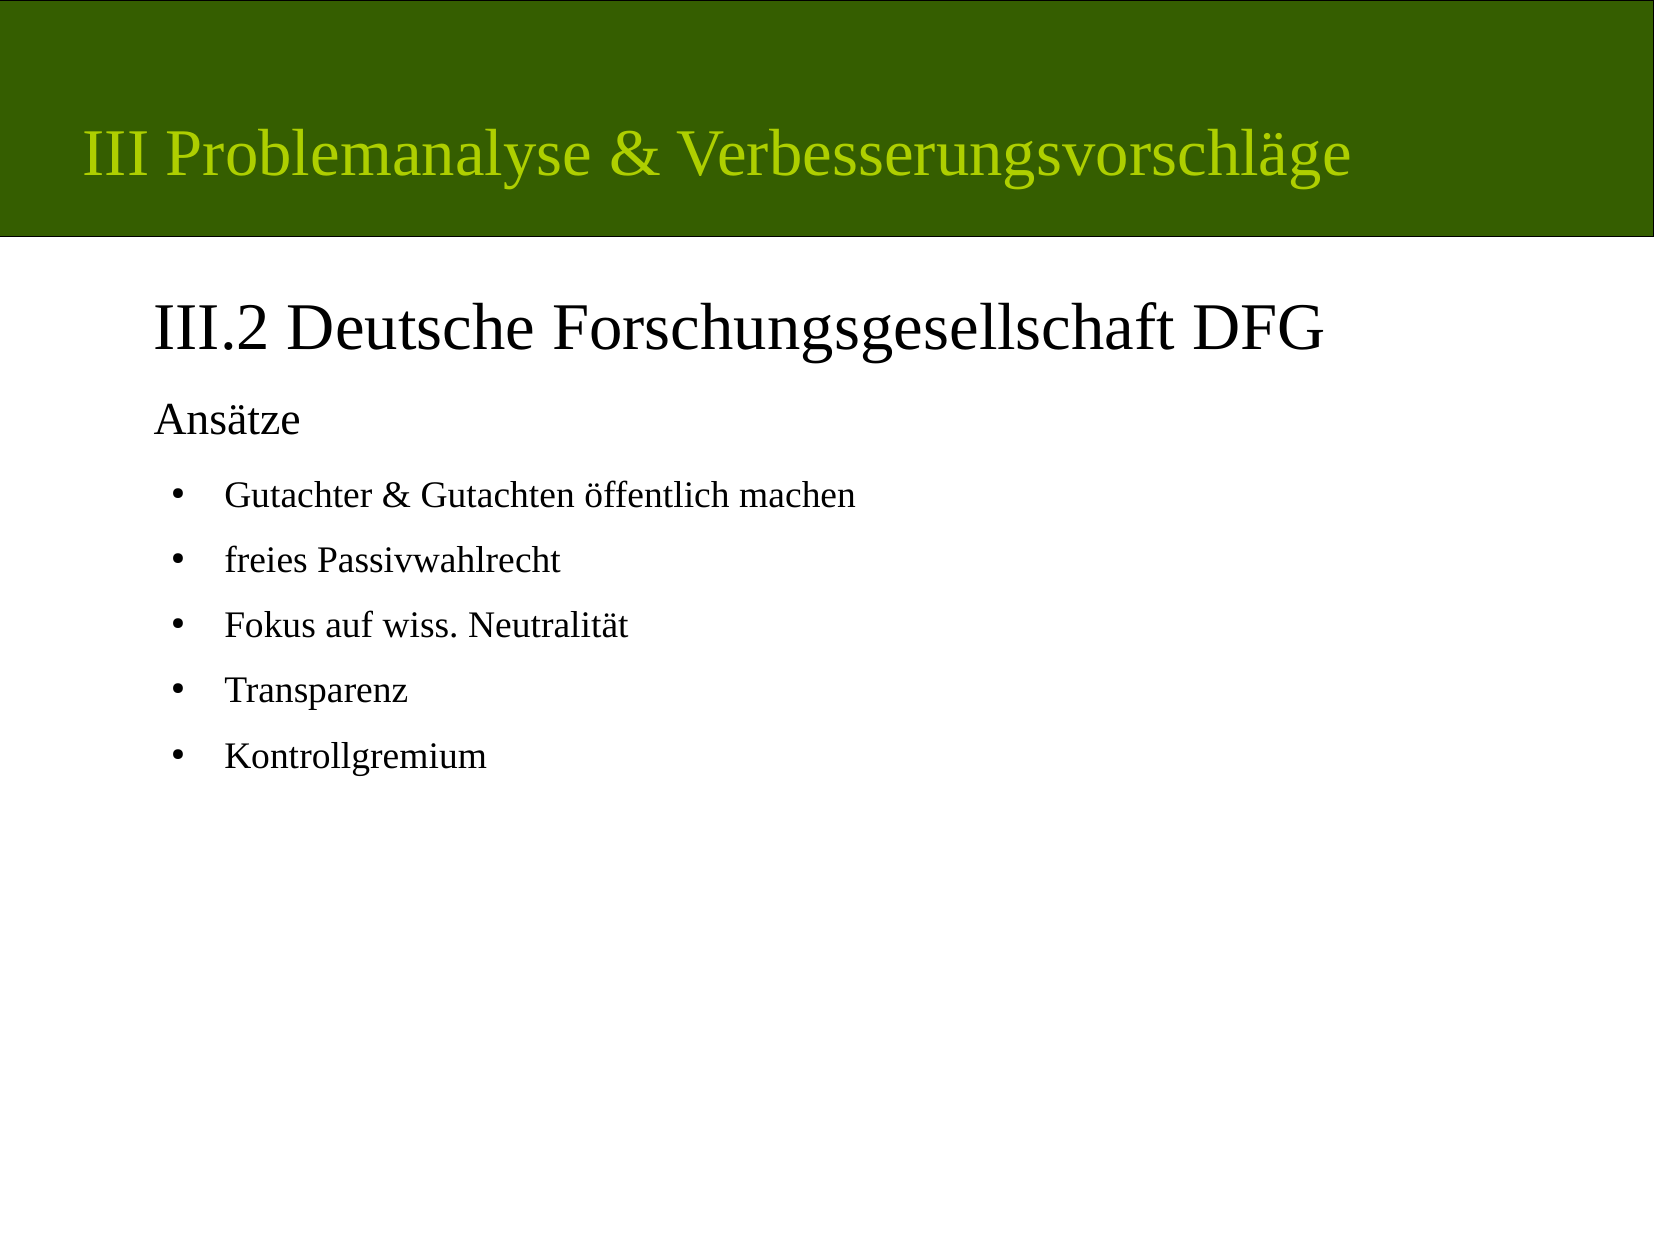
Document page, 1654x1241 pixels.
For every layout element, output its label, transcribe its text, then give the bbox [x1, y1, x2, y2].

text_box [0, 0, 1654, 237]
list III.2 Deutsche Forschungsgesellschaft DFG Ansätze Gutachter & Gutachten öffentlich machen freies Passivwahlrecht Fokus auf wiss. Neutralität Transparenz Kontrollgremium [82, 290, 1571, 1094]
title III Problemanalyse & Verbesserungsvorschläge [82, 56, 1571, 250]
